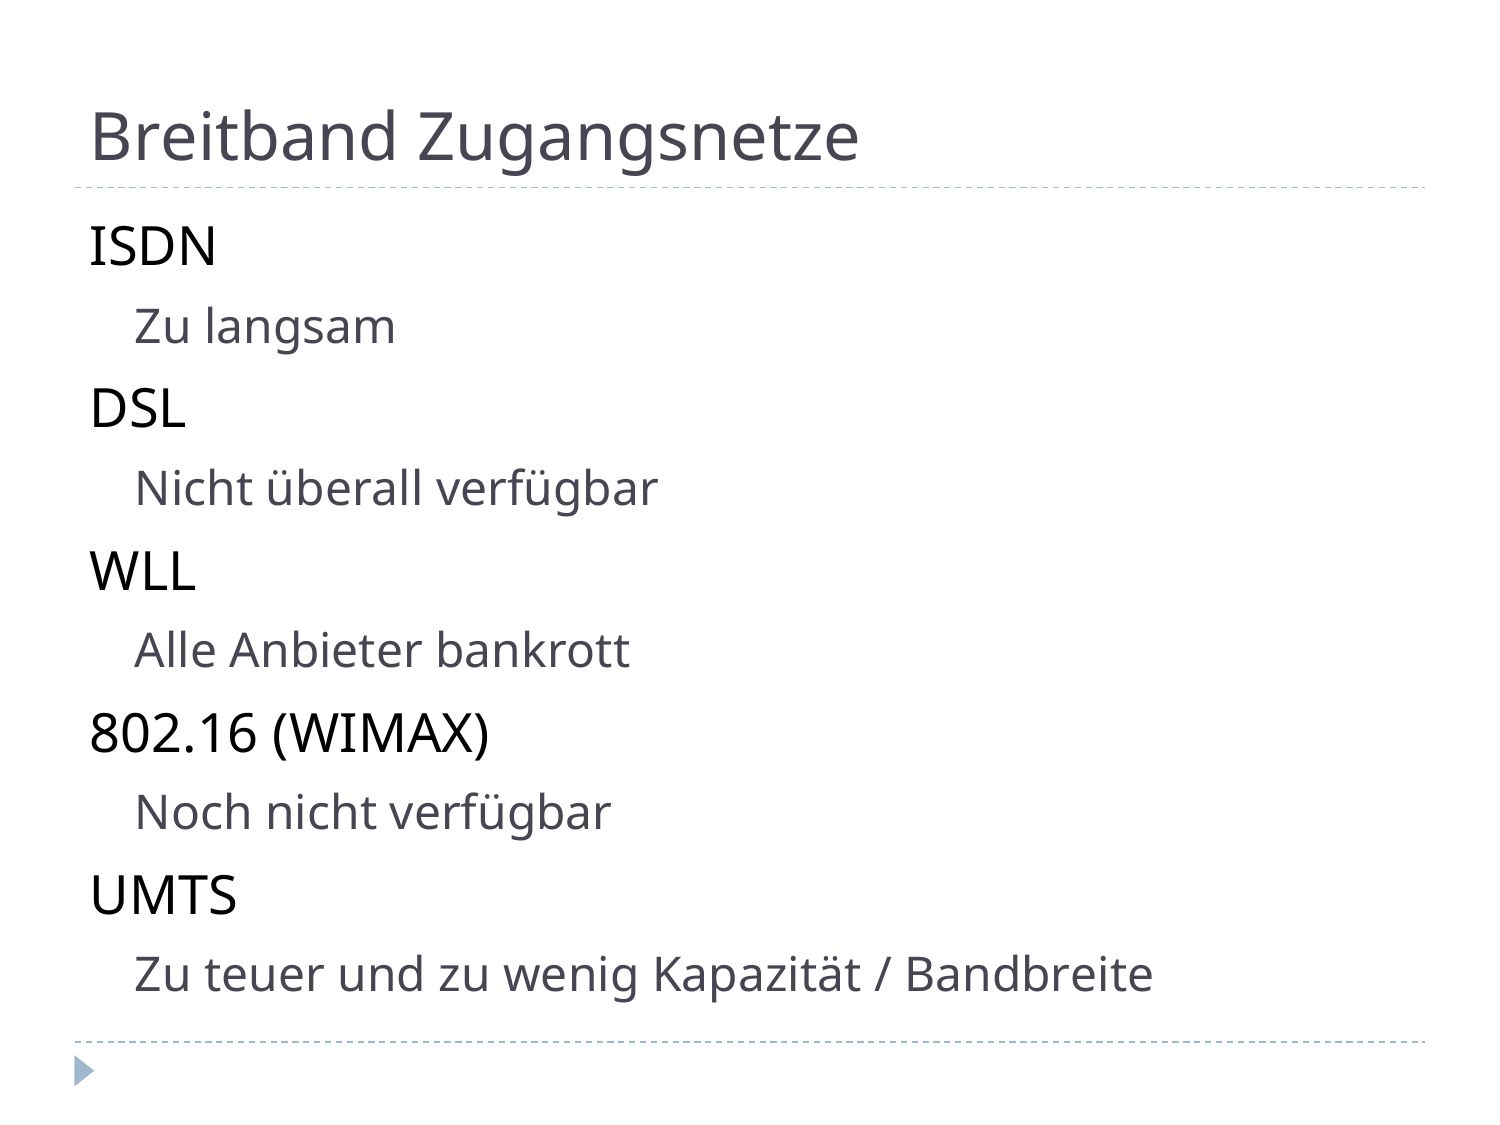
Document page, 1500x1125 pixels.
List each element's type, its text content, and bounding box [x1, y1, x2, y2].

list ISDN Zu langsam DSL Nicht überall verfügbar WLL Alle Anbieter bankrott 802.16 (WIMAX) Noch nicht verfügbar UMTS Zu teuer und zu wenig Kapazität / Bandbreite [75, 200, 1426, 1010]
title Breitband Zugangsnetze [75, 24, 1426, 188]
